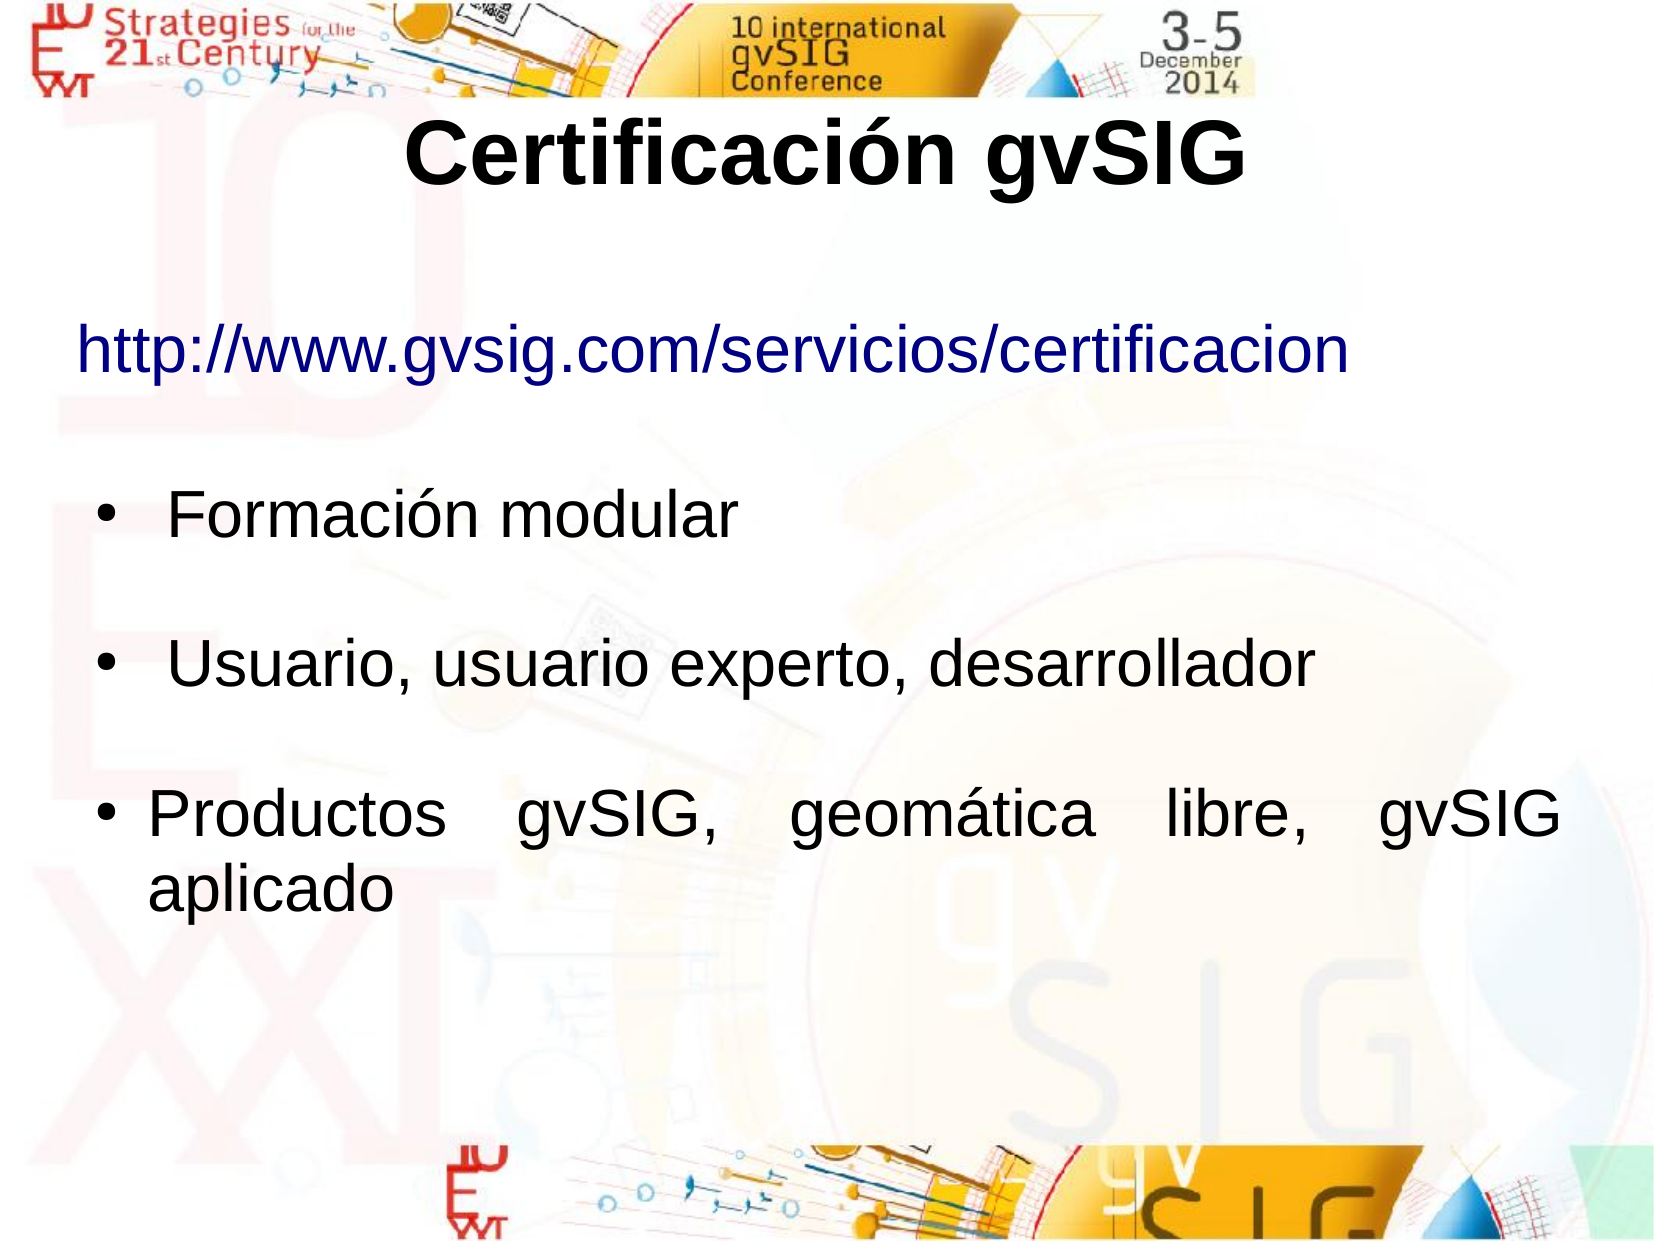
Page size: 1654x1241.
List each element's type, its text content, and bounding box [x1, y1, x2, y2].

list http://www.gvsig.com/servicios/certificacion [76, 311, 1565, 414]
list Formación modular Usuario, usuario experto, desarrollador Productos gvSIG, geomática libre, gvSIG aplicado [76, 476, 1566, 926]
title Certificación gvSIG [82, 49, 1571, 257]
picture [0, 0, 1654, 1241]
